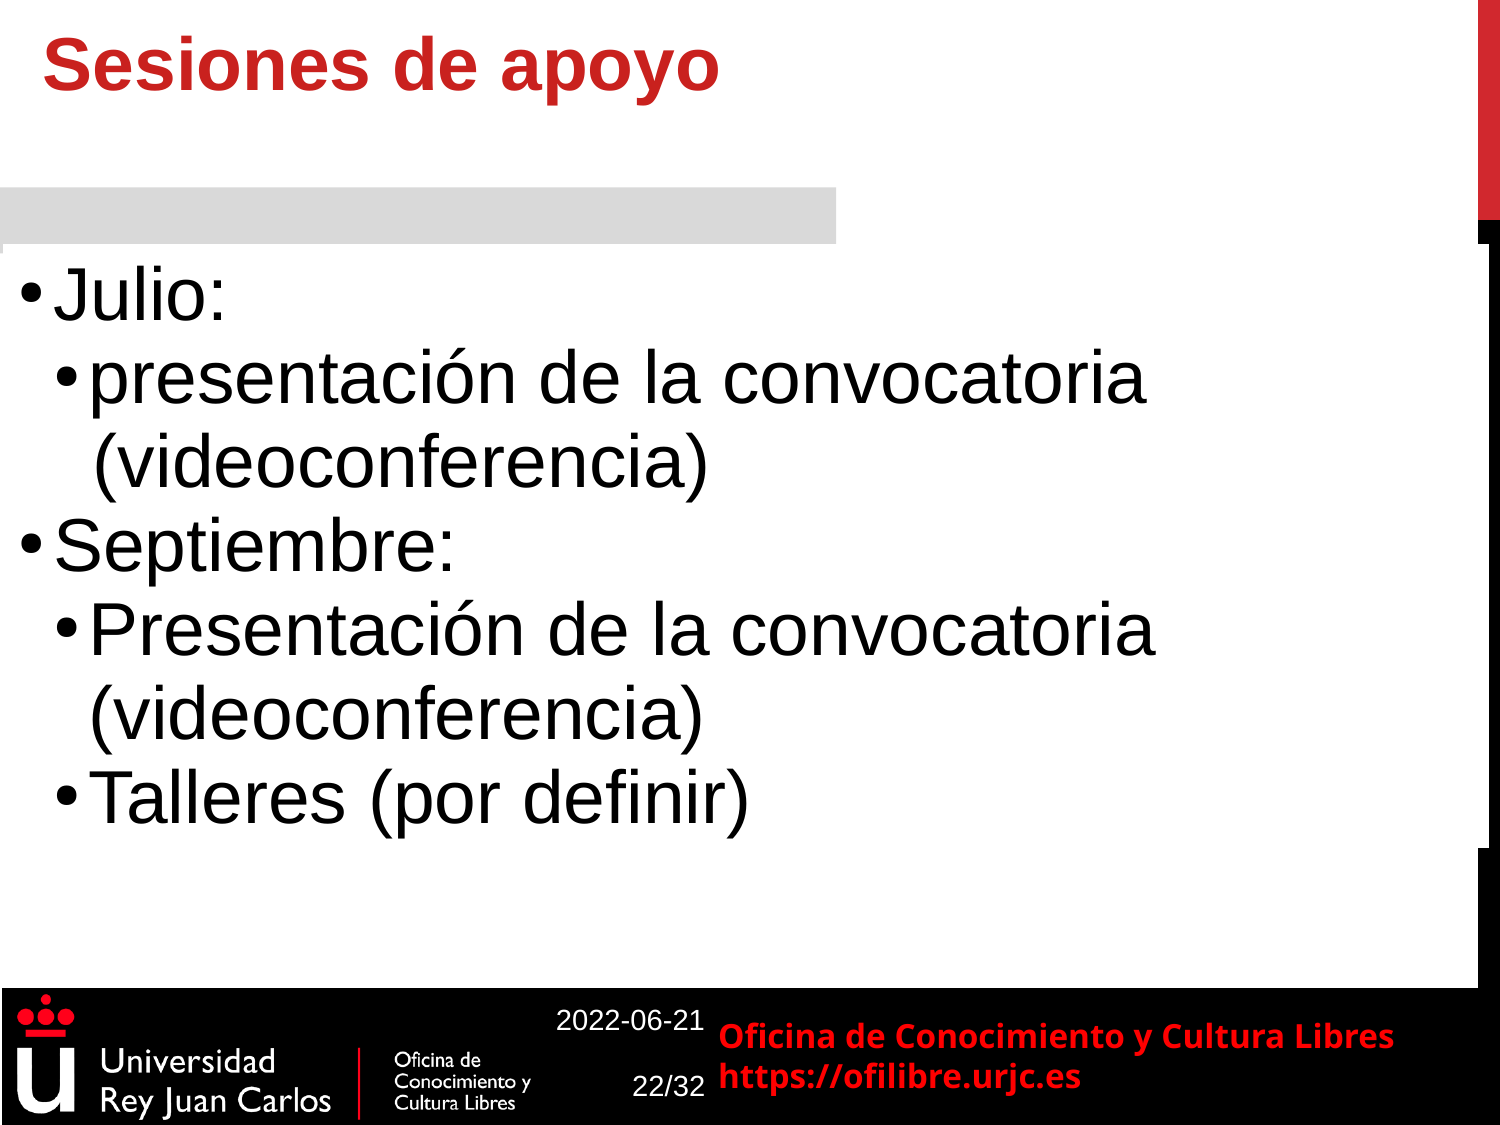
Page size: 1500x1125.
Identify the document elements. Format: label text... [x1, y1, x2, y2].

picture [17, 994, 531, 1120]
title [75, 7, 1425, 196]
text_box Sesiones de apoyo [27, 15, 1381, 199]
text_box Julio: presentación de la convocatoria (videoconferencia) Septiembre: Presentación de la convocatoria (videoconferencia) Talleres (por definir) [3, 244, 1489, 848]
